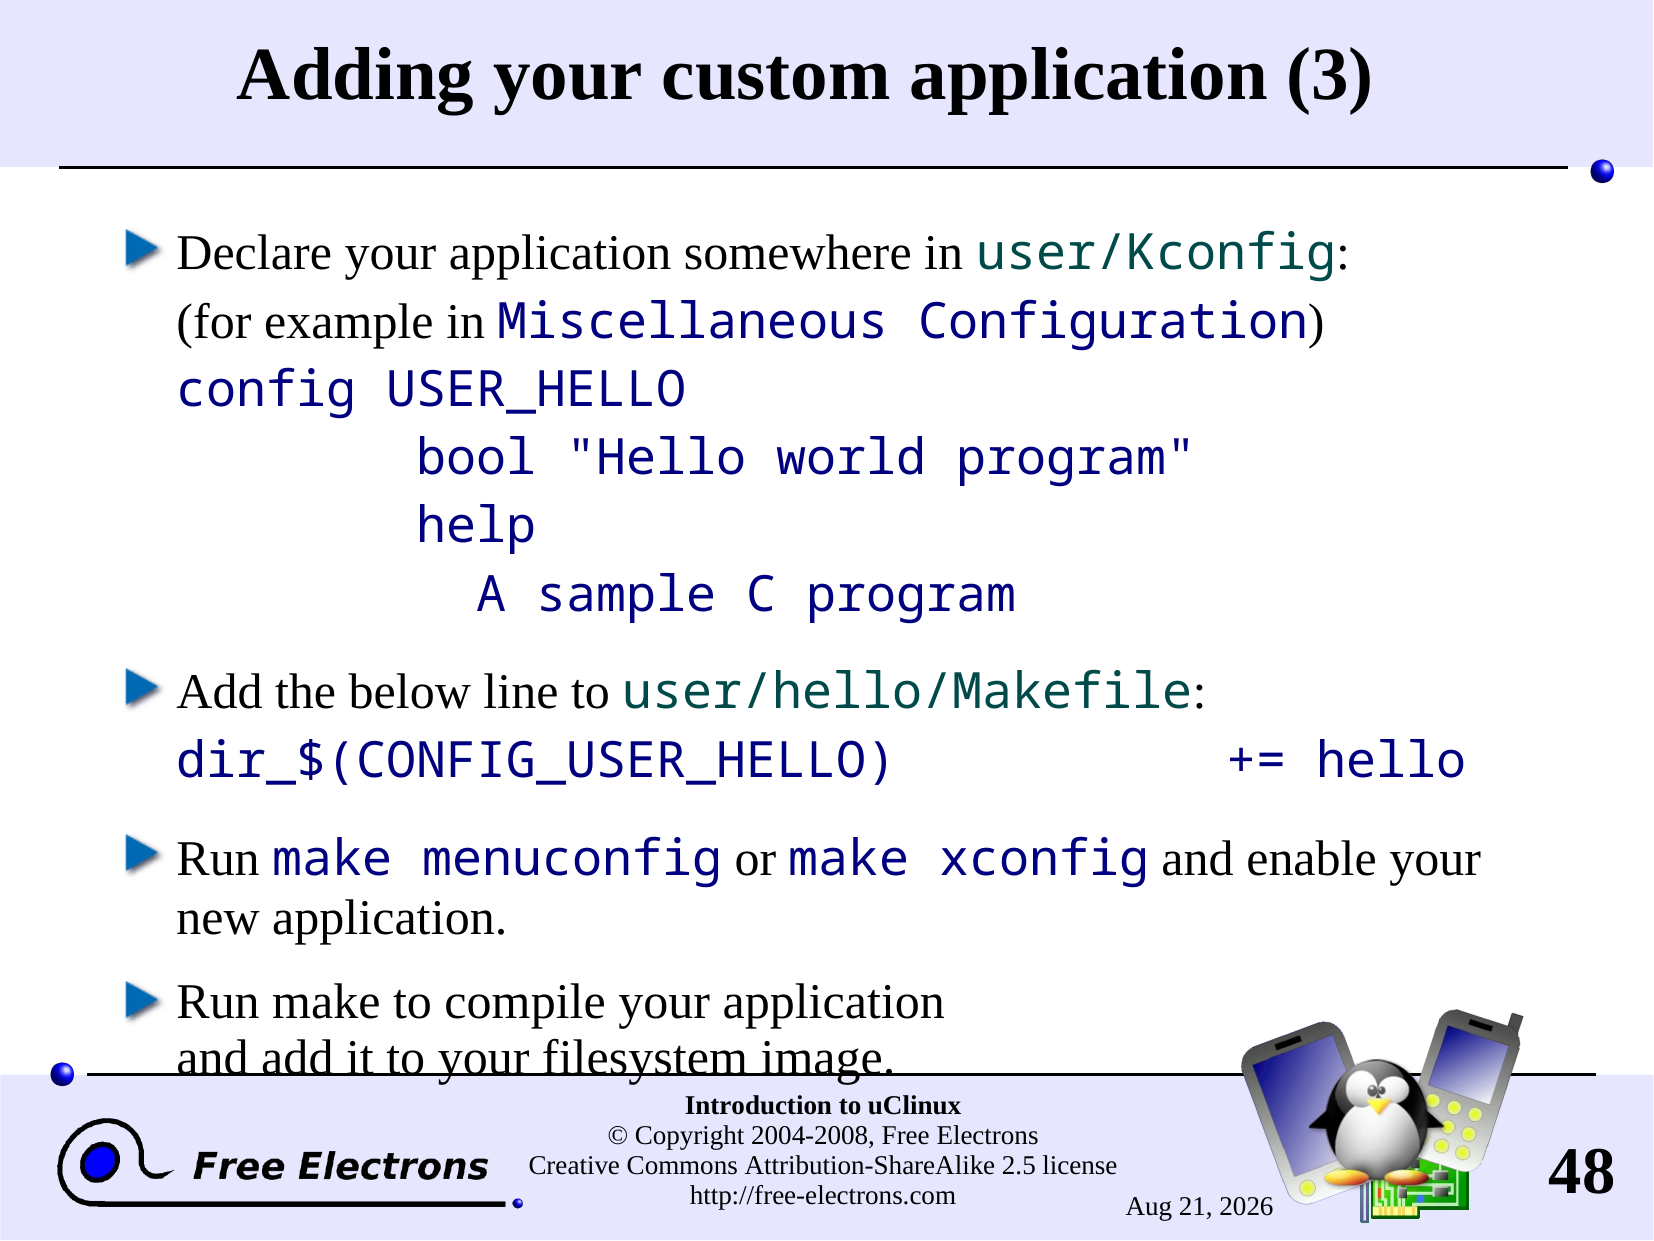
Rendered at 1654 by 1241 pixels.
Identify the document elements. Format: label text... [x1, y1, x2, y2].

picture [1231, 1007, 1538, 1241]
title Adding your custom application (3) [60, 25, 1551, 124]
picture [50, 1107, 527, 1216]
list Declare your application somewhere in user/Kconfig: (for example in Miscellaneous Configuration) config USER_HELLO bool "Hello world program" help A sample C program Add the below line to user/hello/Makefile: dir_$(CONFIG_USER_HELLO) += hello Run make menuconfig or make xconfig and enable your new application. Run make to compile your application and add it to your filesystem image. [105, 216, 1518, 1066]
